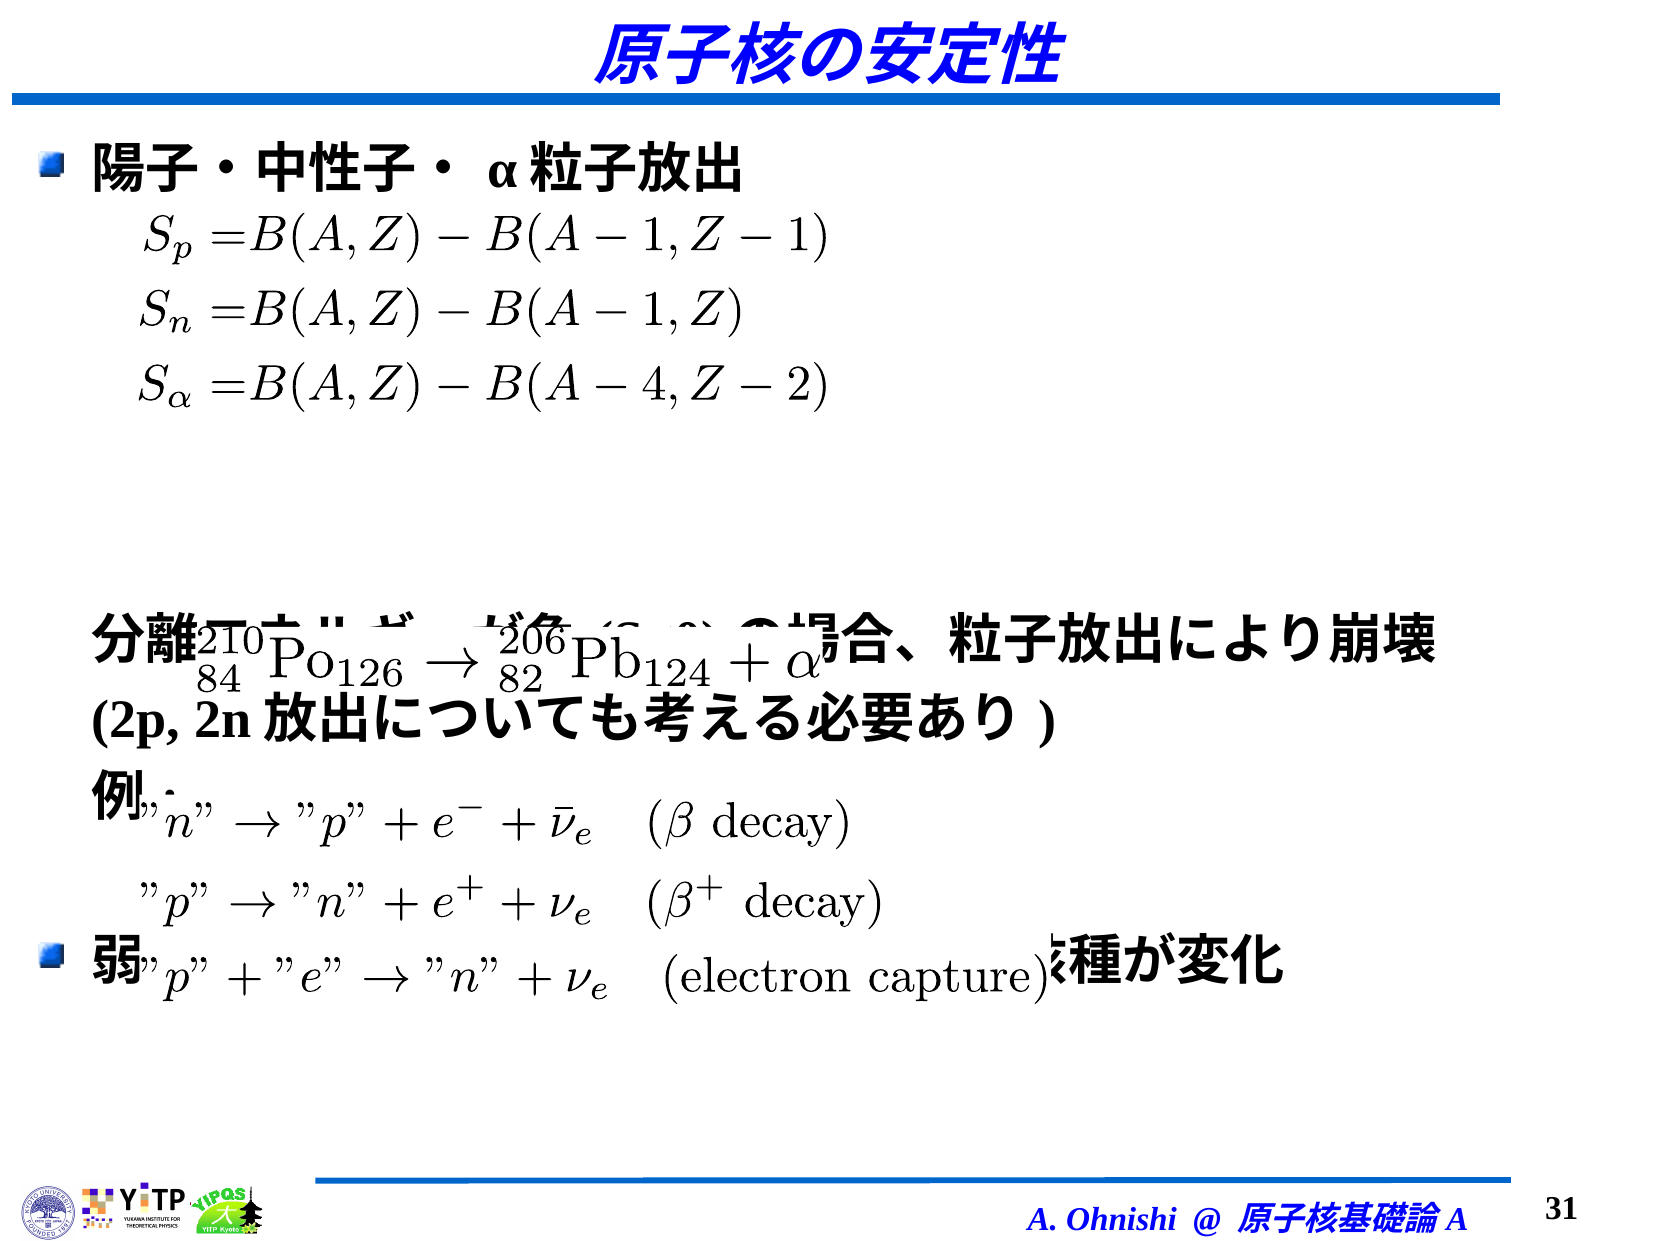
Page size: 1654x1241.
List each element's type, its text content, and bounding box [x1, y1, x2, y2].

text_box [139, 794, 1052, 1004]
list 陽子・中性子・α粒子放出 分離エネルギーが負(S<0)の場合、粒子放出により崩壊 (2p, 2n放出についても考える必要あり) 例: 弱崩壊：陽子・中性子が入れ替わって核種が変化 粒子放出に対して安定であり、同重体(Aが一定)の中で最も質量が小さい場合、原子核は安定である。 [20, 124, 1621, 1140]
picture [20, 1185, 76, 1241]
text_box [195, 626, 823, 693]
picture [77, 1179, 263, 1234]
text_box [136, 212, 831, 413]
title 原子核の安定性 [0, 0, 1654, 99]
